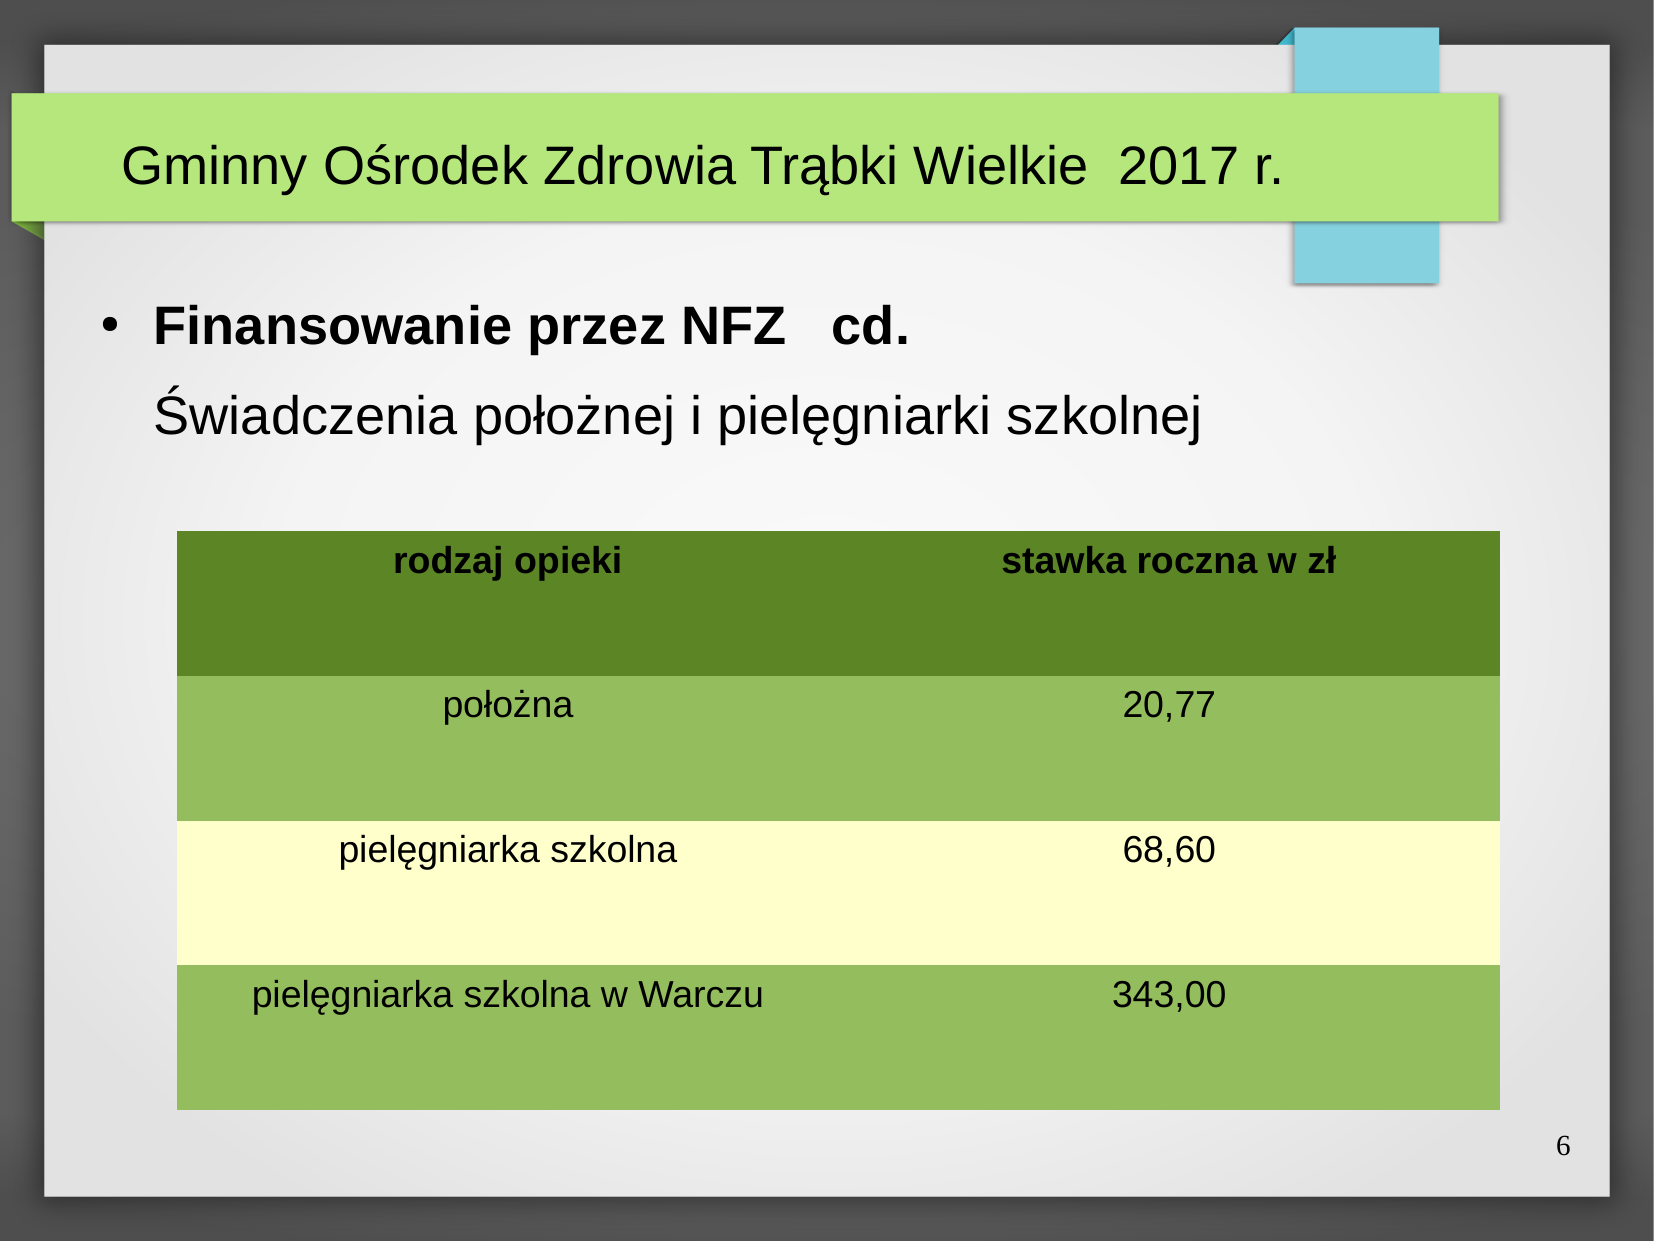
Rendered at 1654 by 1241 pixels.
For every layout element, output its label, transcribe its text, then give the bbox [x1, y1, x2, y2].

table_cell pielęgniarka szkolna w Warczu [177, 965, 838, 1110]
picture [0, 0, 1654, 1241]
table_cell 68,60 [838, 821, 1500, 965]
table_header rodzaj opieki [177, 531, 838, 676]
table_cell 343,00 [838, 965, 1500, 1110]
title Gminny Ośrodek Zdrowia Trąbki Wielkie 2017 r. [106, 106, 1288, 225]
table_cell położna [177, 676, 838, 821]
table_cell pielęgniarka szkolna [177, 821, 838, 965]
table_cell 20,77 [838, 676, 1500, 821]
table_header stawka roczna w zł [838, 531, 1500, 676]
list Finansowanie przez NFZ cd. Świadczenia położnej i pielęgniarki szkolnej [82, 295, 1571, 1015]
